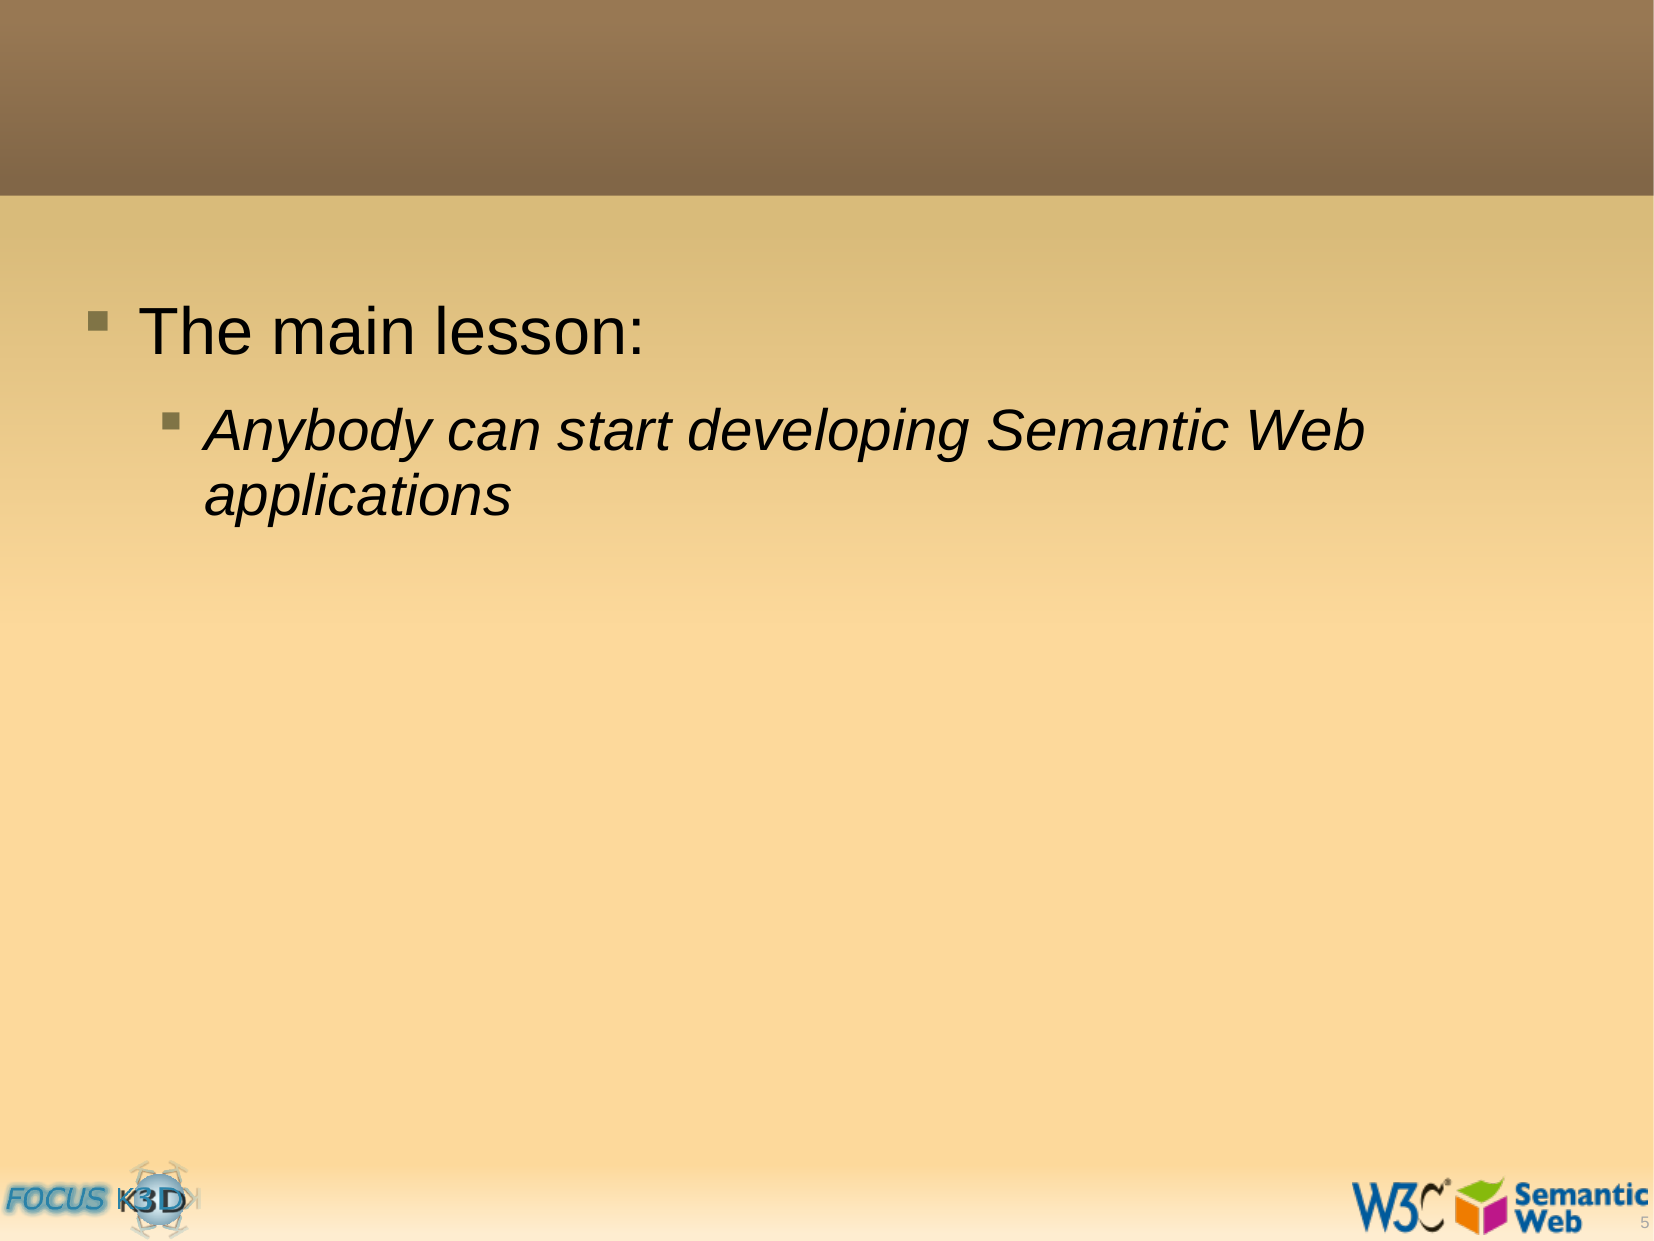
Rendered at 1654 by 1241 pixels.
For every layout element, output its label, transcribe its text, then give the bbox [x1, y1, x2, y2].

picture [0, 0, 1654, 1241]
list The main lesson: Anybody can start developing Semantic Web applications [82, 290, 1571, 1109]
